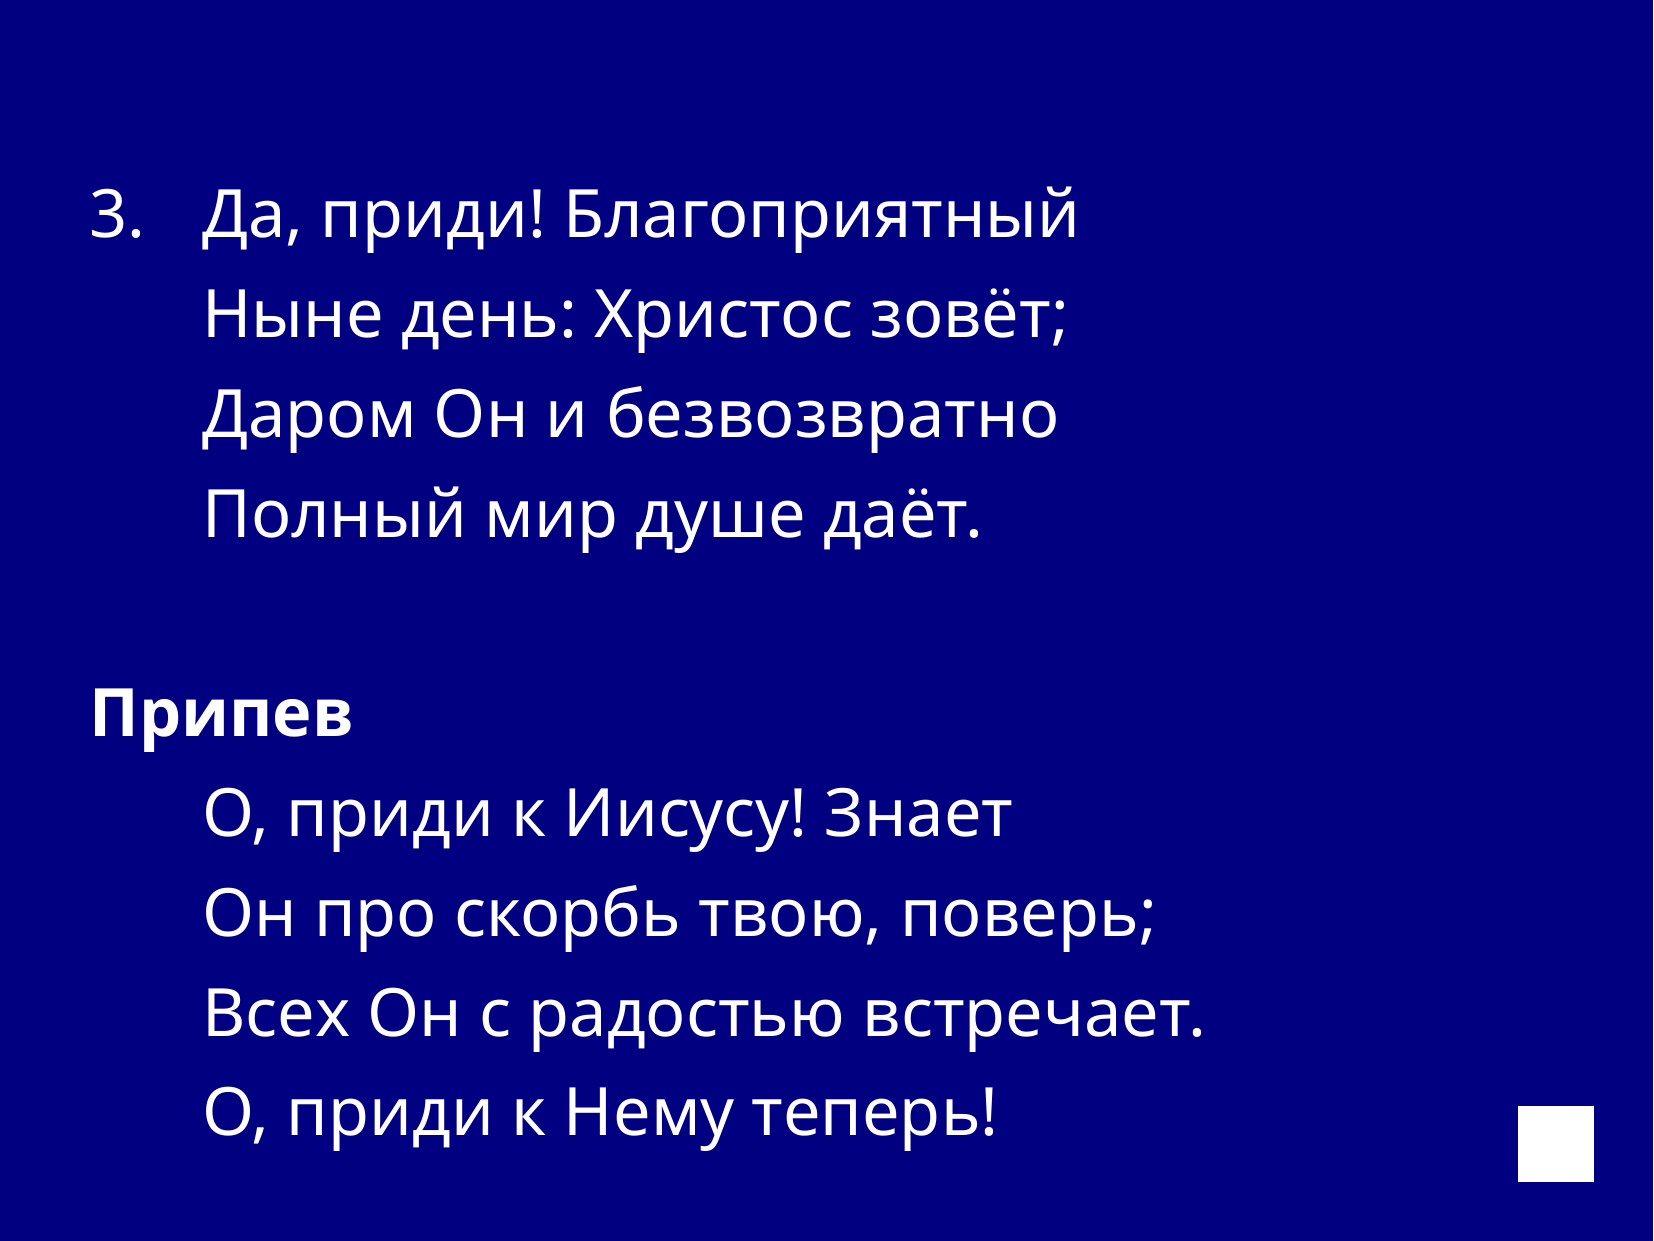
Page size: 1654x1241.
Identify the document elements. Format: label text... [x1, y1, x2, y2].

text_box 3. Да, приди! Благоприятный Ныне день: Христос зовёт; Даром Он и безвозвратно Полный мир душе даёт. Припев О, приди к Иисусу! Знает Он про скорбь твою, поверь; Всех Он с радостью встречает. О, приди к Нему теперь! [75, 150, 1576, 1163]
text_box [1518, 1106, 1594, 1182]
